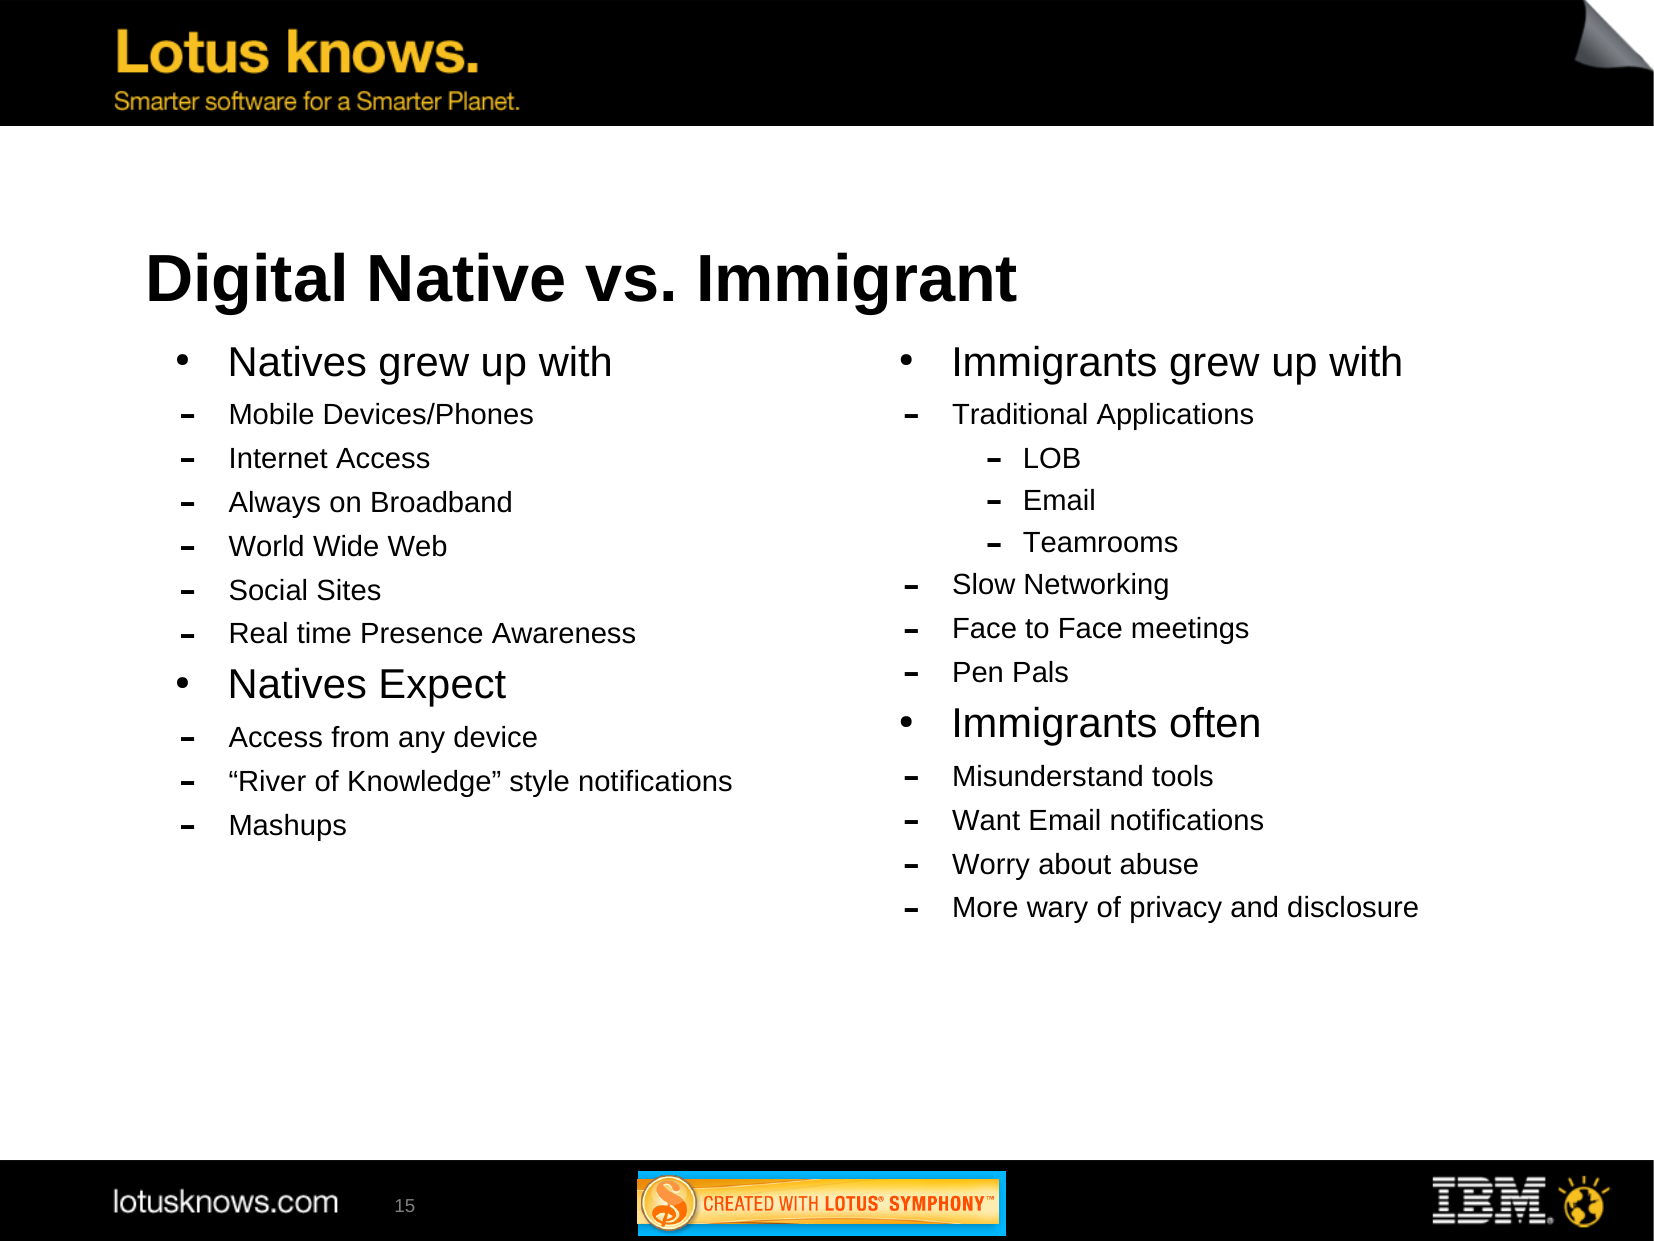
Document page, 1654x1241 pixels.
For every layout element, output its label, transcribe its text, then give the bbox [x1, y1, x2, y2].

list Immigrants grew up with Traditional Applications LOB Email Teamrooms Slow Networking Face to Face meetings Pen Pals Immigrants often Misunderstand tools Want Email notifications Worry about abuse More wary of privacy and disclosure [862, 338, 1552, 988]
picture [0, 1160, 1654, 1241]
picture [0, 0, 1654, 126]
title Digital Native vs. Immigrant [145, 144, 1513, 316]
list Natives grew up with Mobile Devices/Phones Internet Access Always on Broadband World Wide Web Social Sites Real time Presence Awareness Natives Expect Access from any device “River of Knowledge” style notifications Mashups [139, 338, 829, 988]
